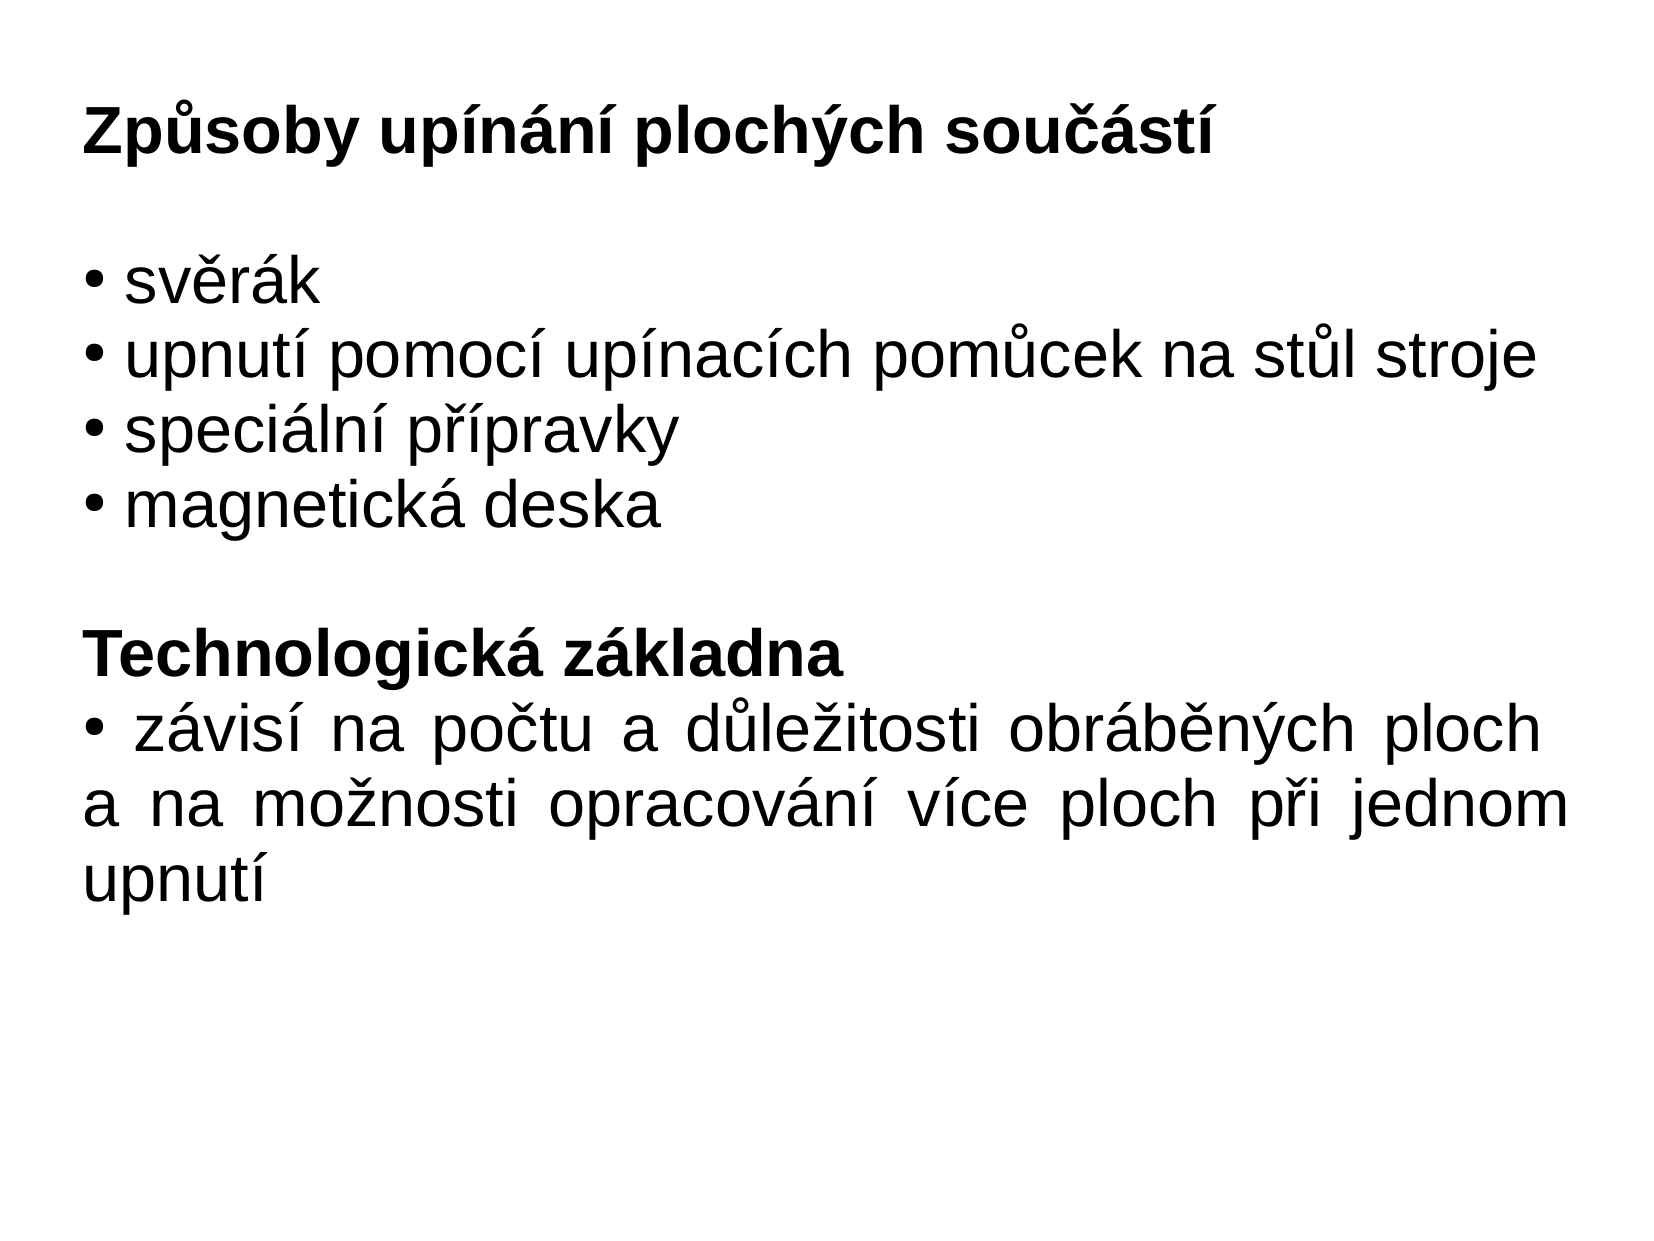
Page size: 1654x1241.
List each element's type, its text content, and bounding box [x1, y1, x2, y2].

subtitle Způsoby upínání plochých součástí svěrák upnutí pomocí upínacích pomůcek na stůl stroje speciální přípravky magnetická deska Technologická základna závisí na počtu a důležitosti obráběných ploch a na možnosti opracování více ploch při jednom upnutí [82, 56, 1571, 1102]
